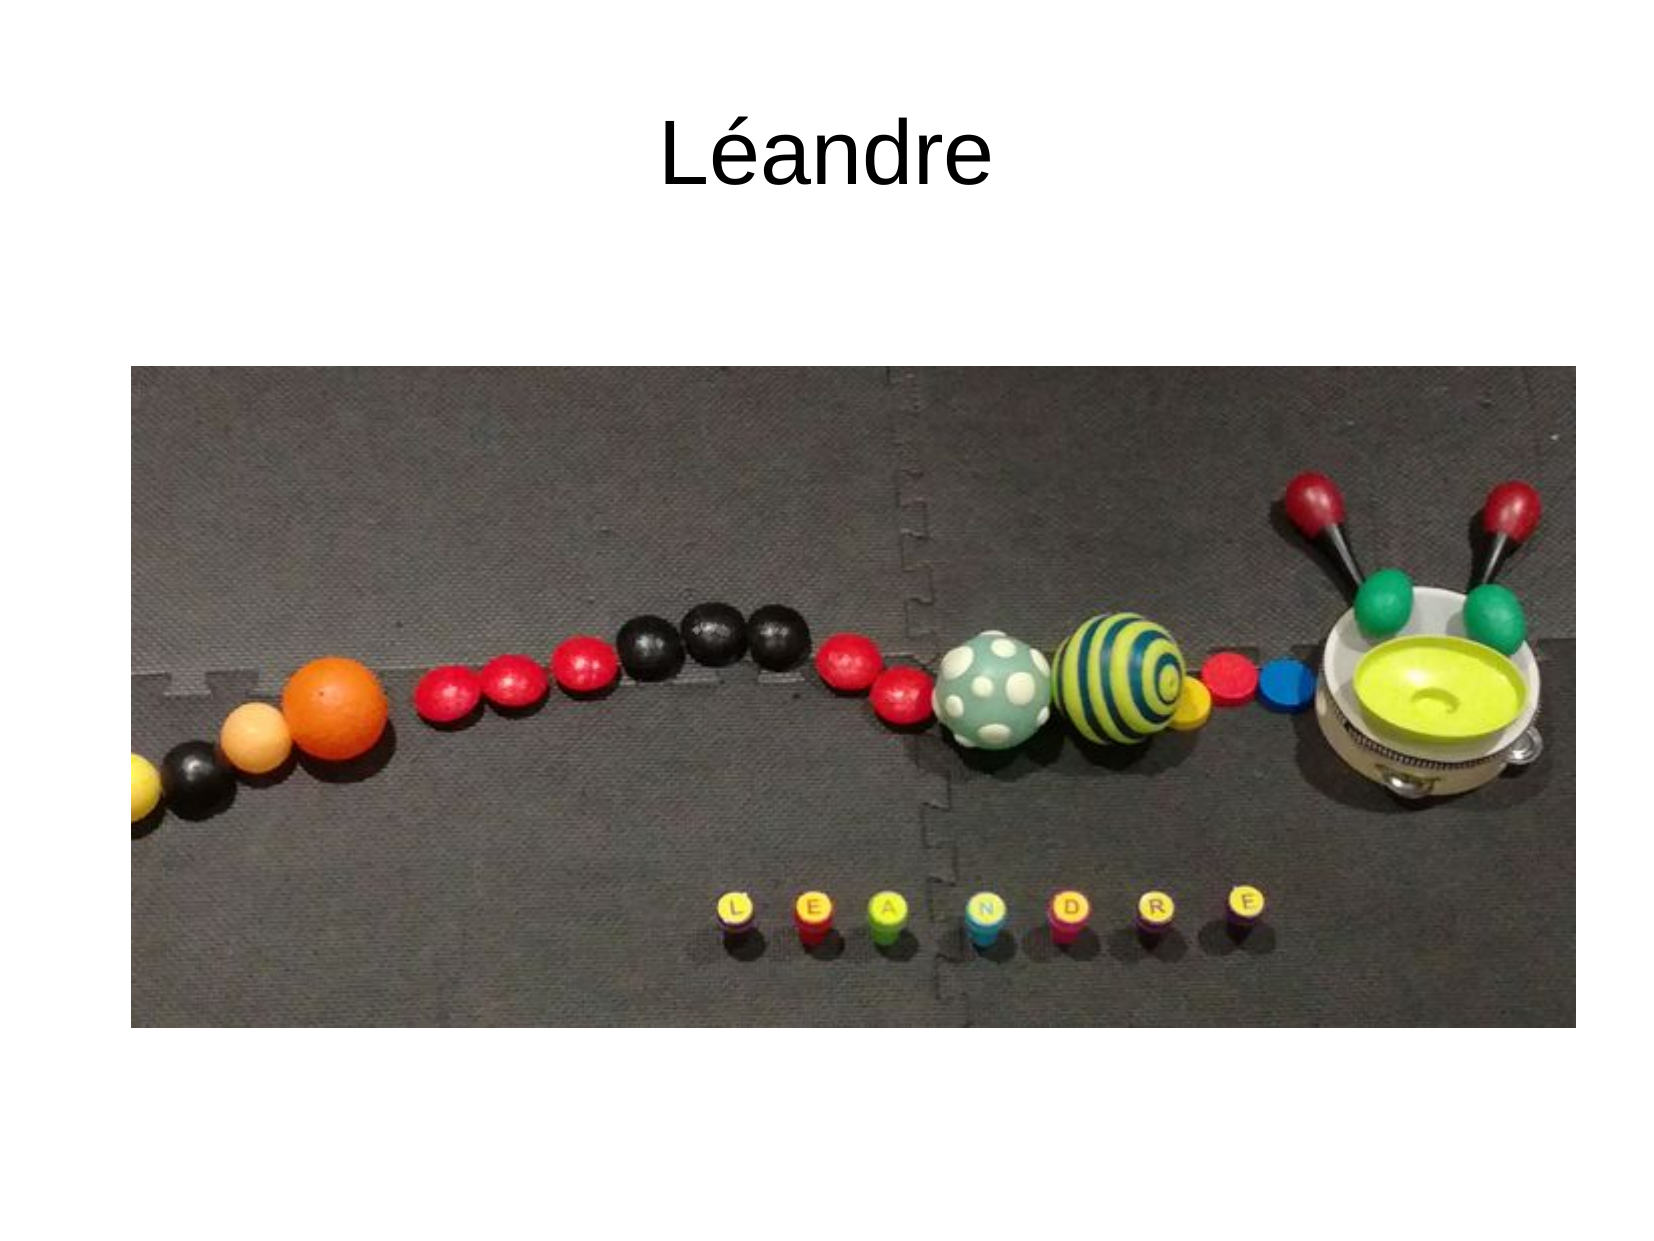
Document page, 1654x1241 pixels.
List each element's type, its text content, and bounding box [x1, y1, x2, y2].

title Léandre [82, 49, 1571, 257]
picture [131, 366, 1576, 1028]
